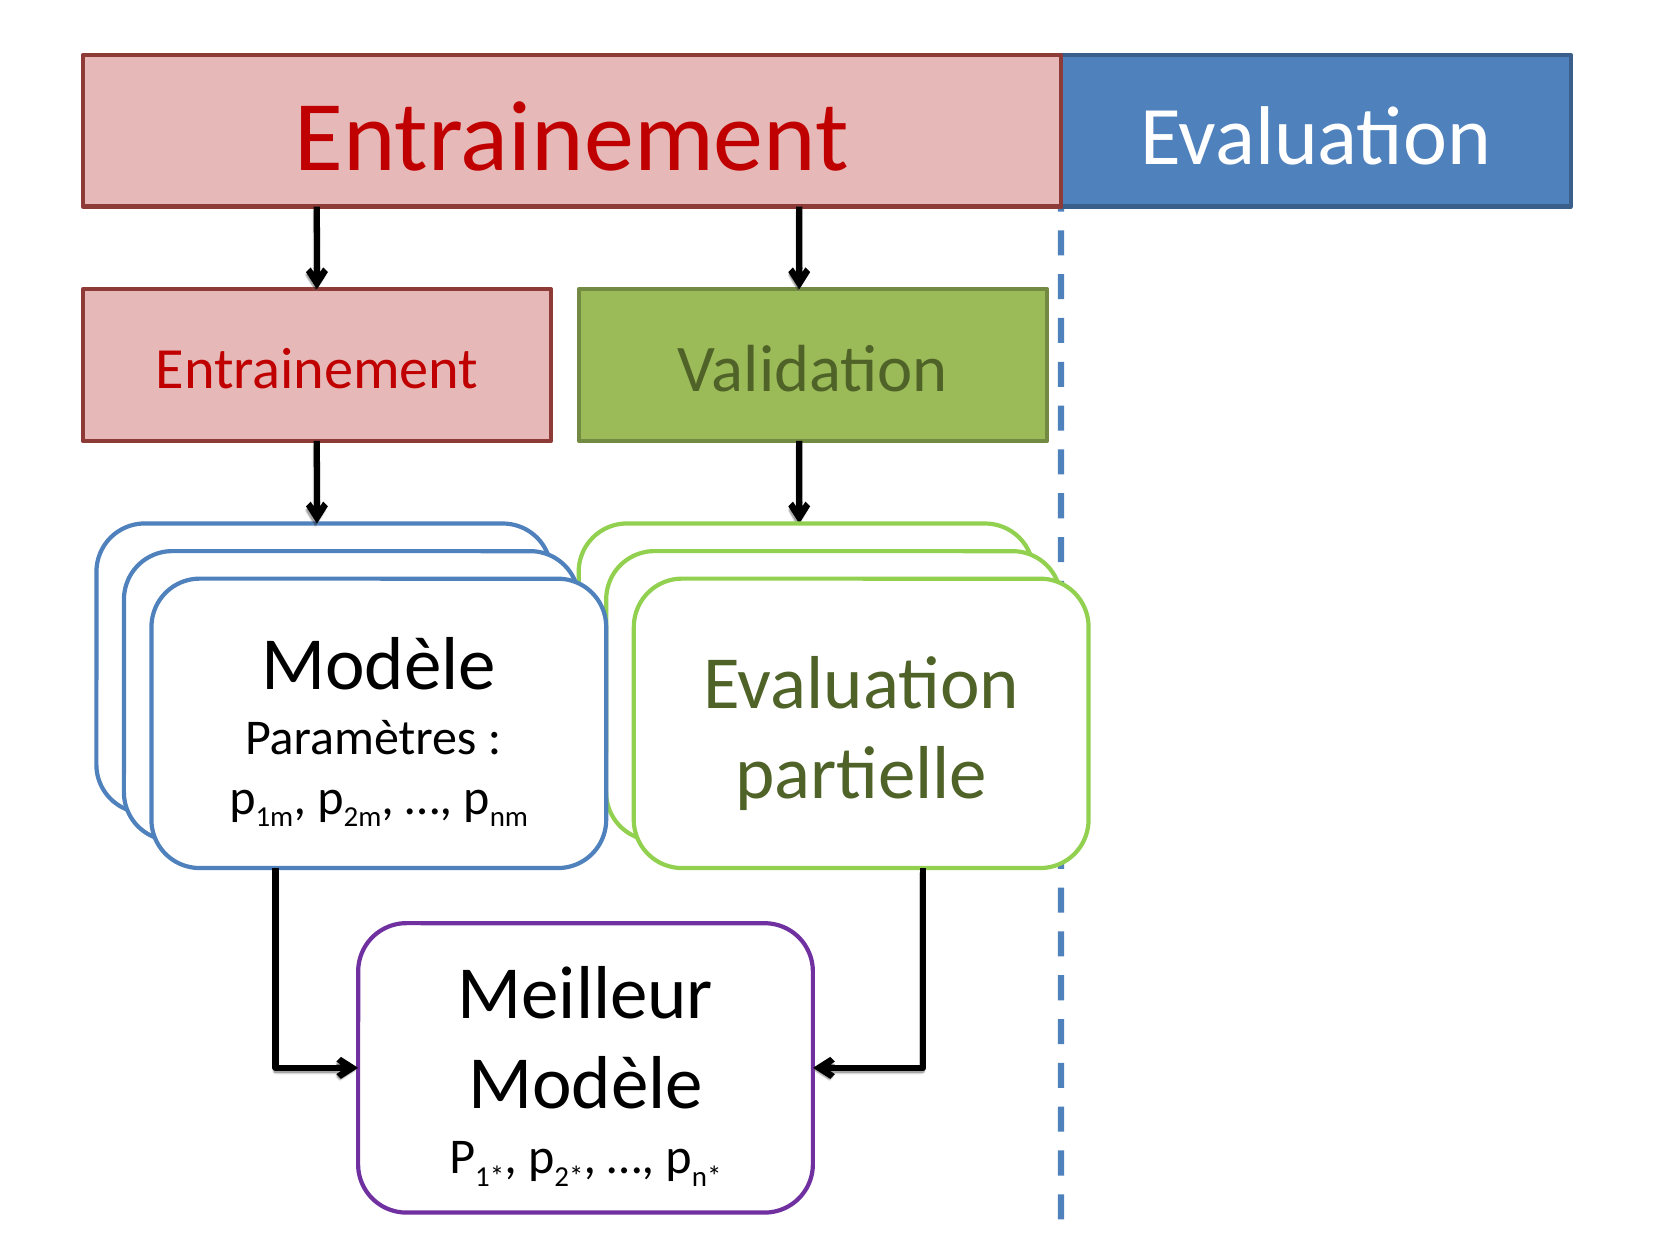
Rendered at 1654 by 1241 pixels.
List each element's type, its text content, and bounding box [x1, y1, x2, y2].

text_box Entrainement [82, 289, 552, 441]
text_box Modèle Paramètres : p12, p22, …, pn2 [123, 551, 576, 837]
text_box Meilleur Modèle P1*, p2*, …, pn* [358, 923, 813, 1213]
text_box Evaluation [1061, 55, 1571, 207]
text_box Evaluation partielle [578, 523, 1030, 616]
text_box Evaluation partielle [606, 551, 1058, 837]
text_box Evaluation partielle [633, 578, 1089, 869]
text_box Modèle Paramètres : p1m, p2m, …, pnm [151, 578, 607, 869]
text_box Modèle Paramètres : p11, p21, …, pn1 [96, 523, 548, 810]
text_box Validation [578, 289, 1048, 441]
text_box Entrainement [82, 55, 1061, 207]
